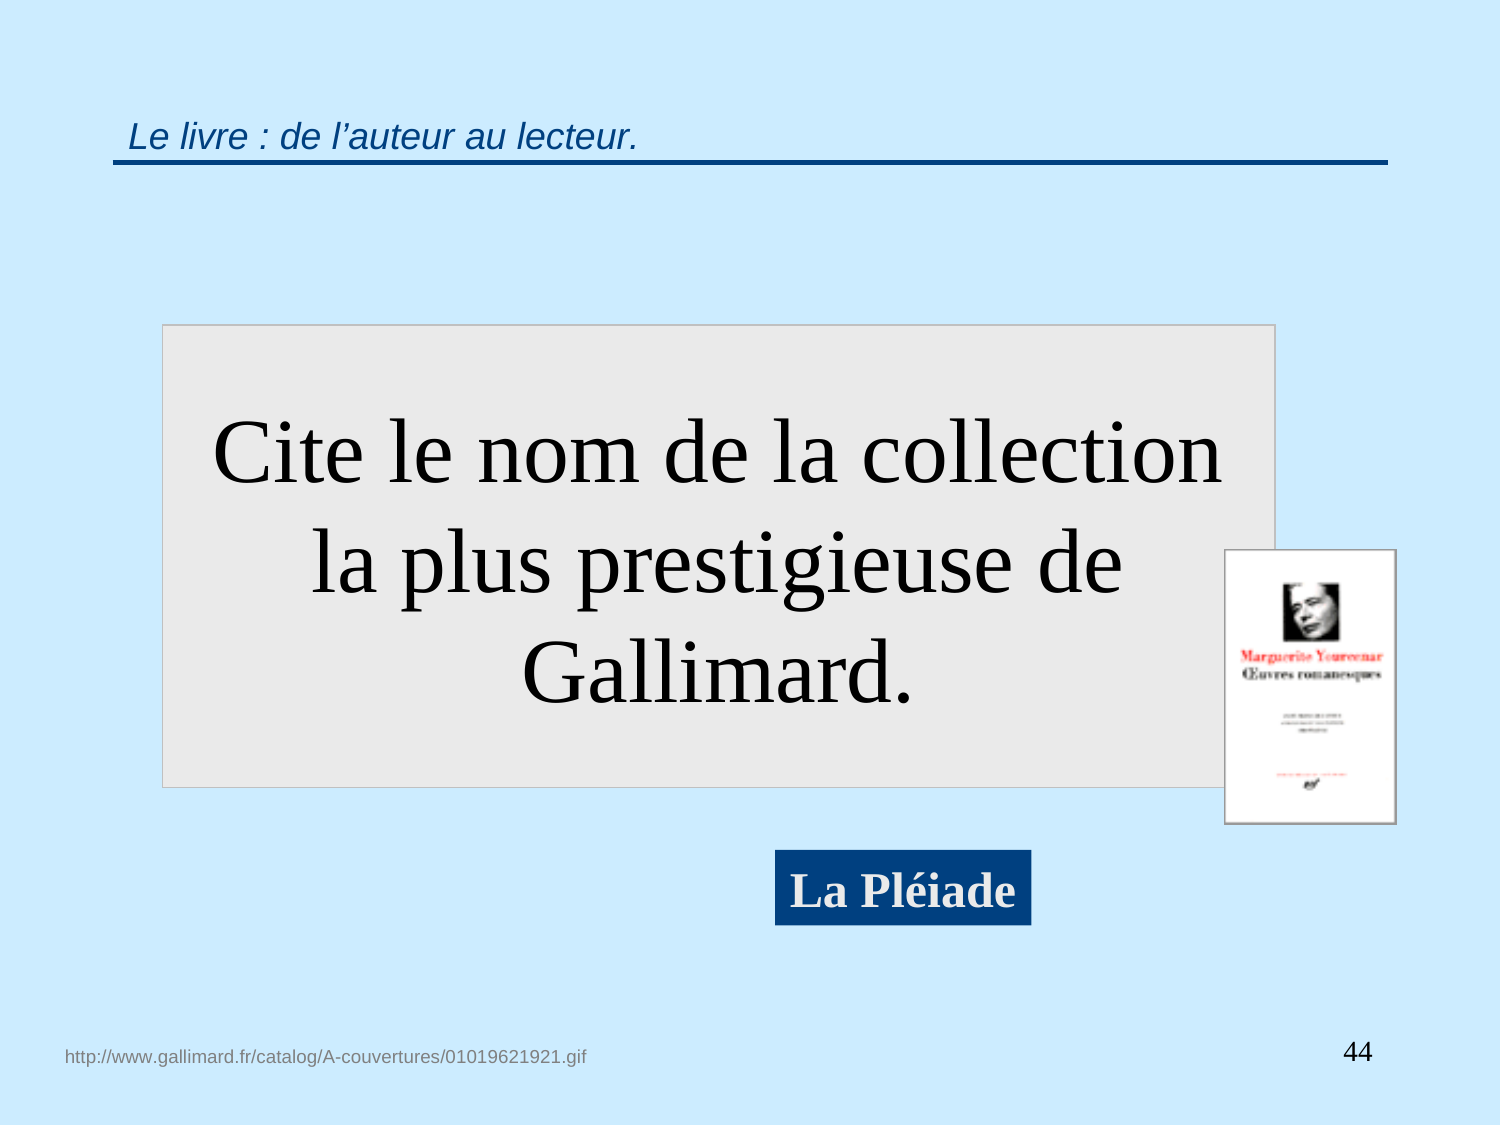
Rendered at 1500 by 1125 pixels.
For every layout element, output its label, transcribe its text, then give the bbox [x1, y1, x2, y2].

title Cite le nom de la collection la plus prestigieuse de Gallimard. [162, 324, 1276, 788]
text_box Le livre : de l’auteur au lecteur. [113, 104, 655, 160]
text_box http://www.gallimard.fr/catalog/A-couvertures/01019621921.gif [50, 1037, 726, 1076]
text_box La Pléiade [775, 849, 1032, 926]
picture [1224, 549, 1397, 826]
